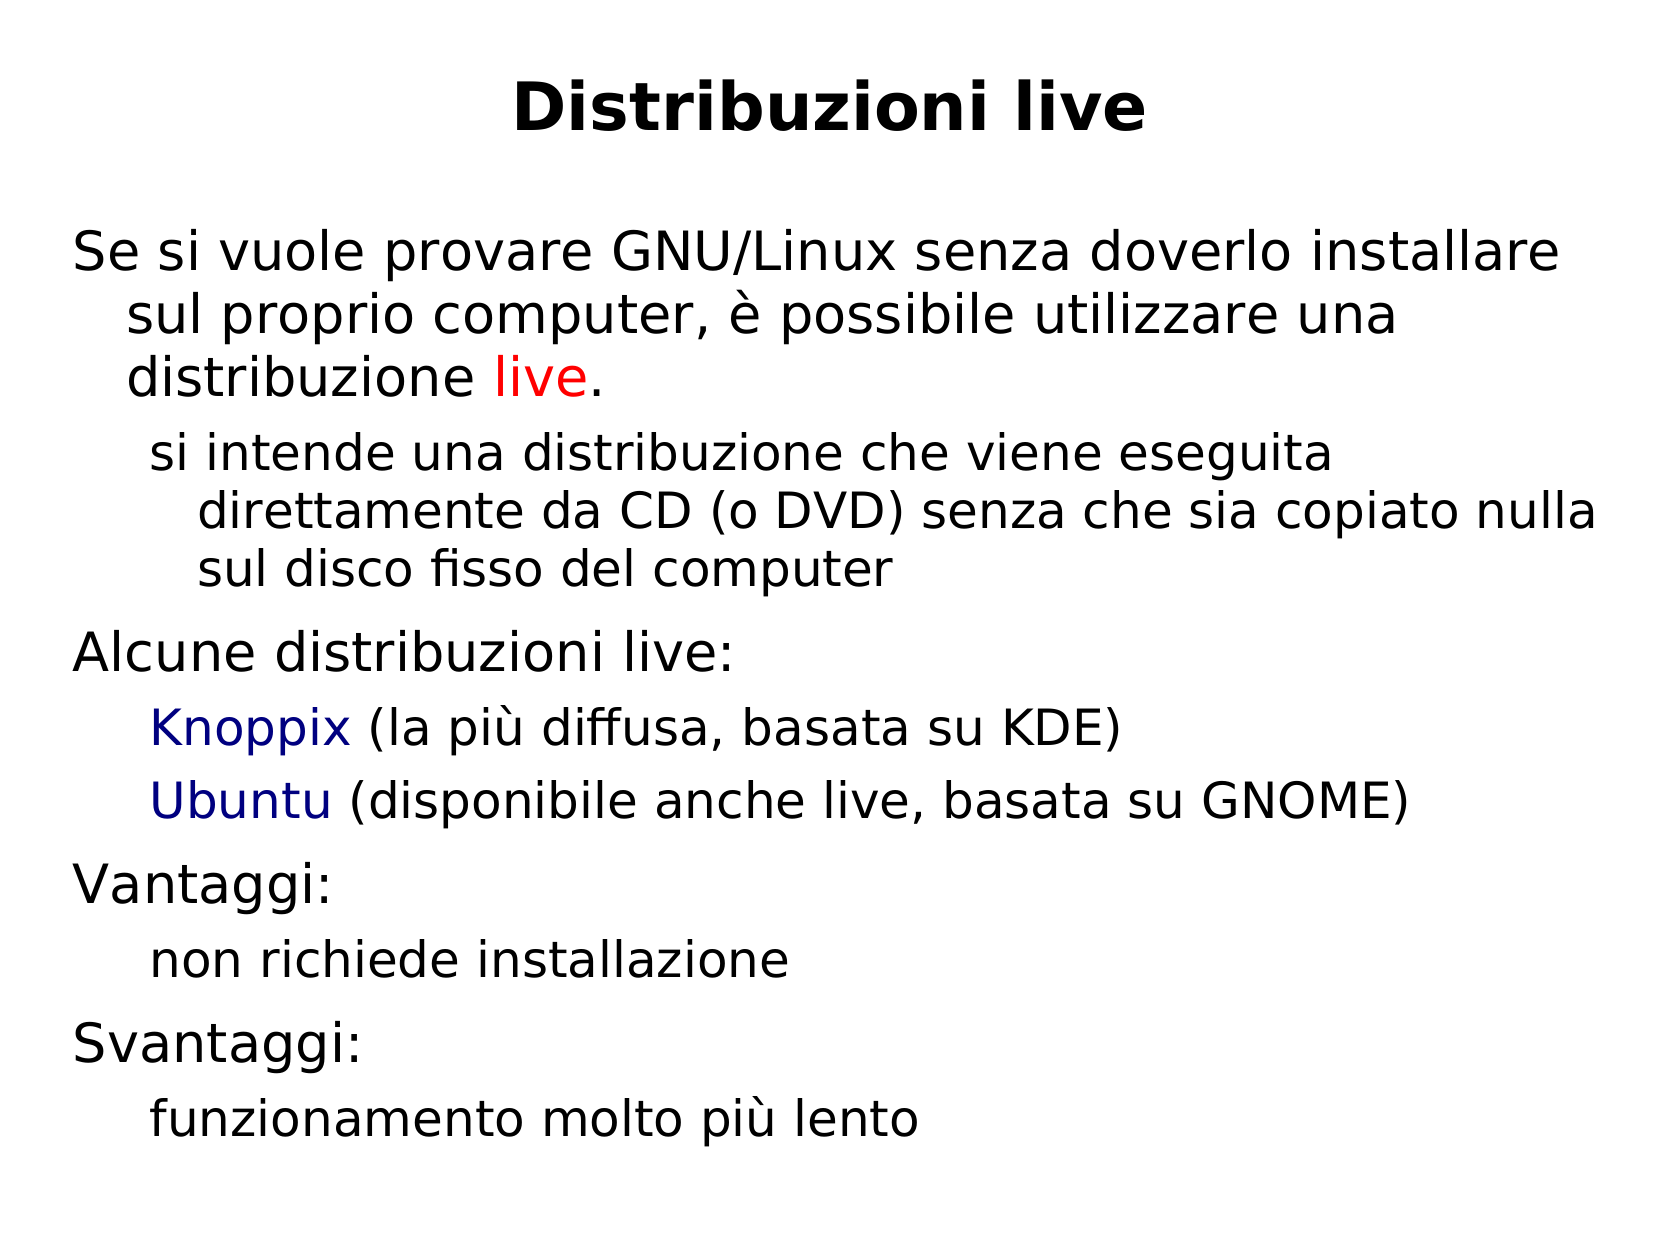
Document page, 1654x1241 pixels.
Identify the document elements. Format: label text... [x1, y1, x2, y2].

title Distribuzioni live [52, 42, 1608, 173]
list Se si vuole provare GNU/Linux senza doverlo installare sul proprio computer, è possibile utilizzare una distribuzione live. si intende una distribuzione che viene eseguita direttamente da CD (o DVD) senza che sia copiato nulla sul disco fisso del computer Alcune distribuzioni live: Knoppix (la più diffusa, basata su KDE) Ubuntu (disponibile anche live, basata su GNOME) Vantaggi: non richiede installazione Svantaggi: funzionamento molto più lento [55, 219, 1605, 1179]
